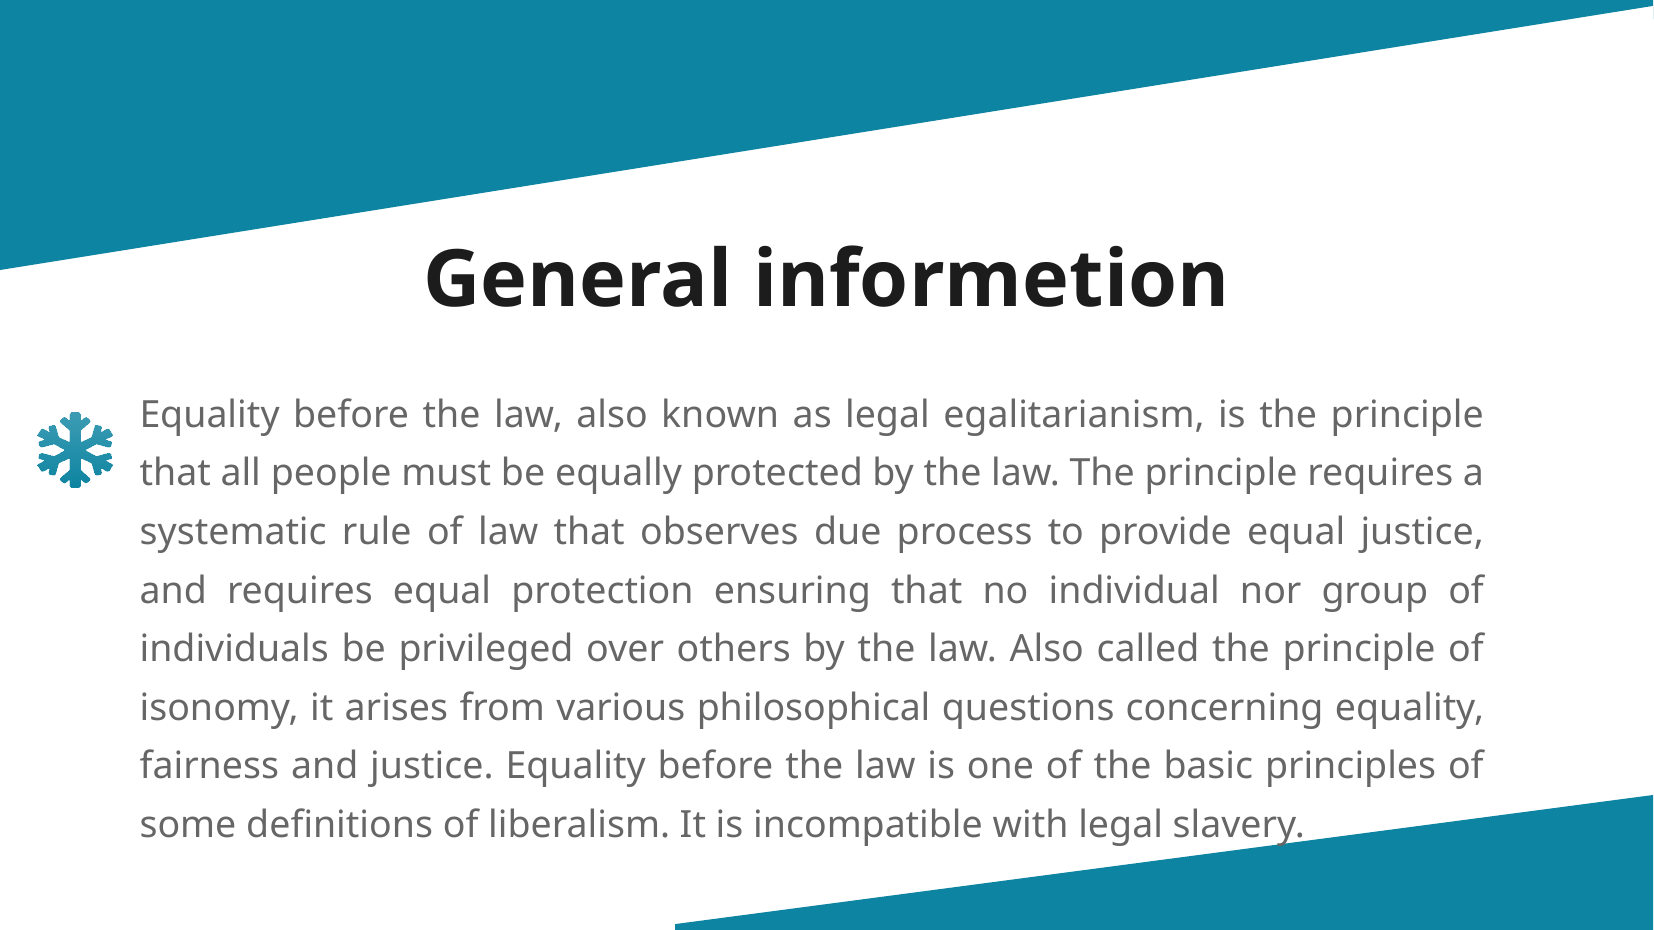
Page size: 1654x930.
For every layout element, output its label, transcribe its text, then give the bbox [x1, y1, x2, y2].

text_box Equality before the law, also known as legal egalitarianism, is the principle that all people must be equally protected by the law. The principle requires a systematic rule of law that observes due process to provide equal justice, and requires equal protection ensuring that no individual nor group of individuals be privileged over others by the law. Also called the principle of isonomy, it arises from various philosophical questions concerning equality, fairness and justice. Equality before the law is one of the basic principles of some definitions of liberalism. It is incompatible with legal slavery. [124, 762, 1501, 862]
title General informetion [82, 372, 1571, 450]
text_box [37, 458, 113, 488]
